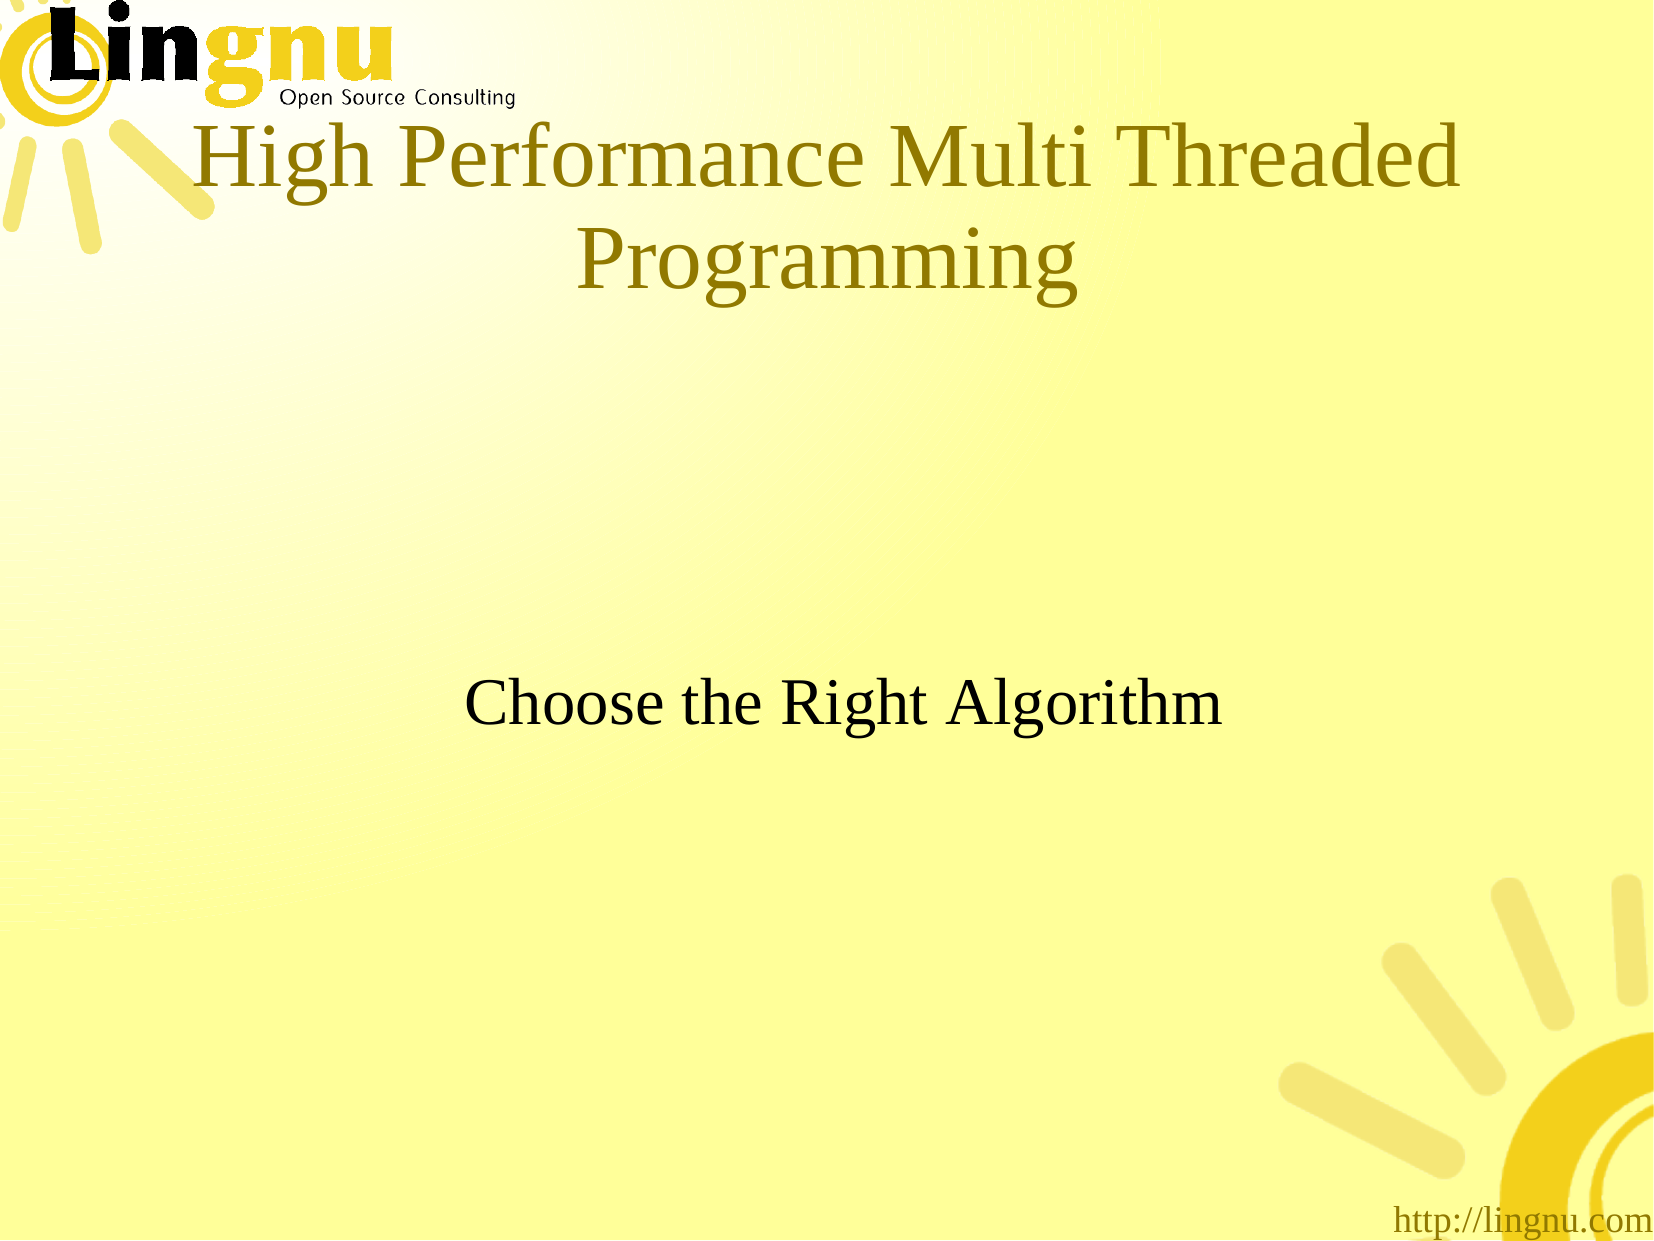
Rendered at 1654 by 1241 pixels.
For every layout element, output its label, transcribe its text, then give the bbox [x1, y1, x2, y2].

title High Performance Multi Threaded Programming [121, 102, 1534, 222]
picture [1256, 871, 1654, 1241]
subtitle Choose the Right Algorithm [29, 222, 1625, 1182]
picture [0, 0, 516, 256]
